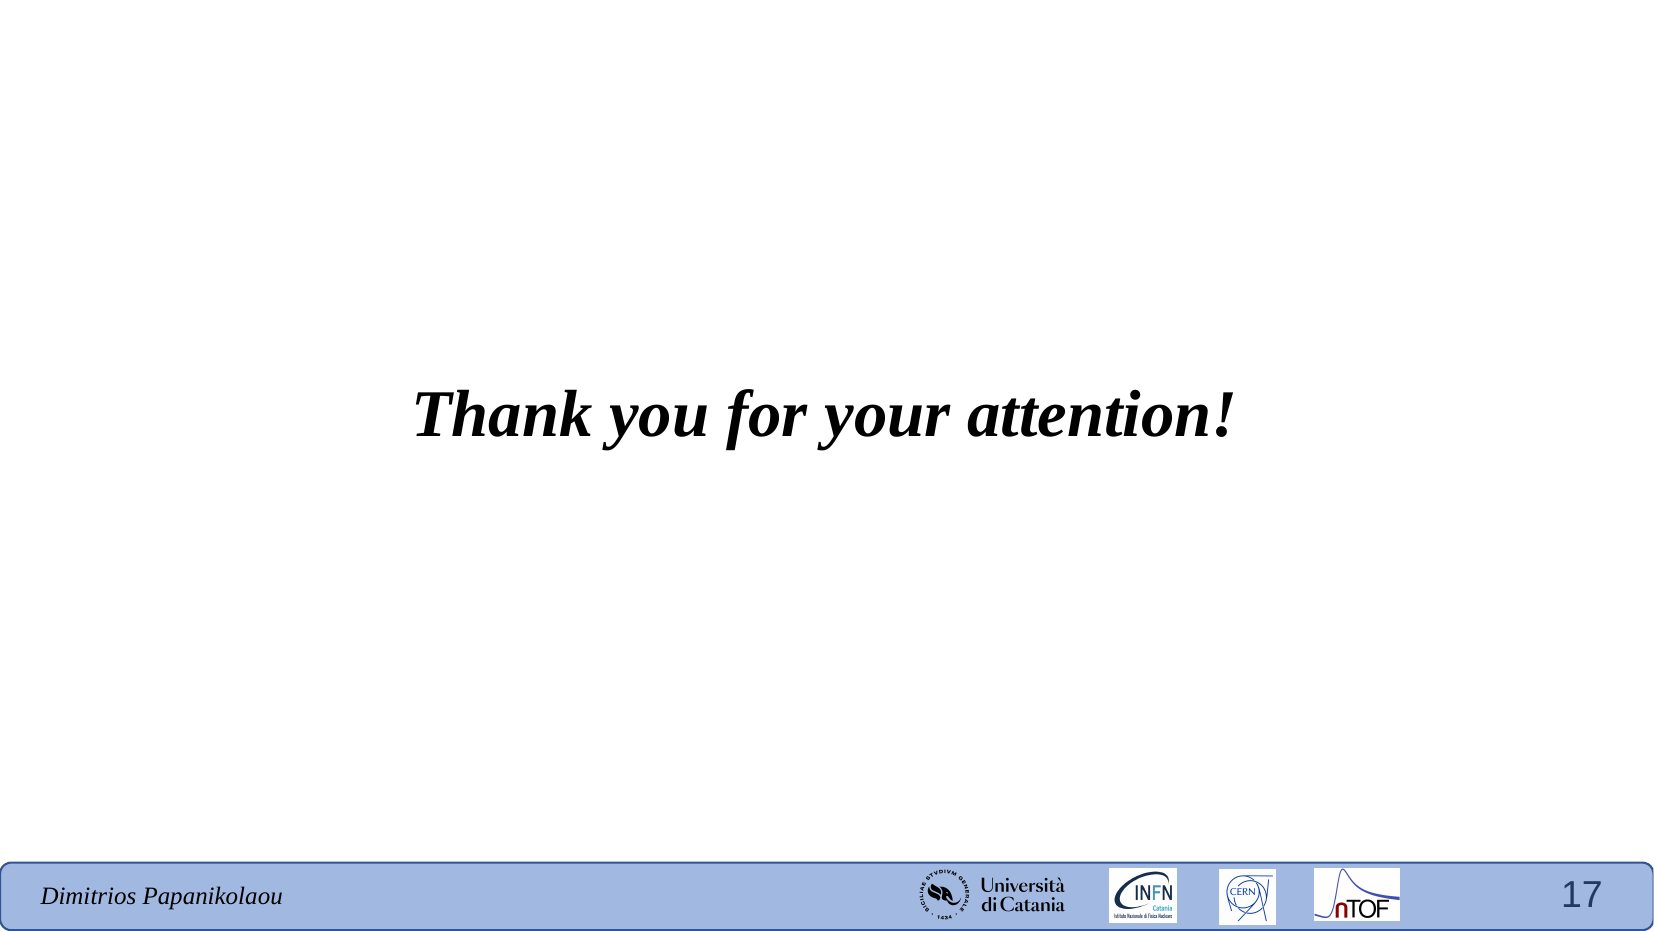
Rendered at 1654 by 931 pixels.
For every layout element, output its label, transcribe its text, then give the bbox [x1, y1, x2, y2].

picture [1219, 869, 1276, 925]
picture [1314, 868, 1400, 922]
text_box Dimitrios Papanikolaou [11, 874, 312, 918]
title Thank you for your attention! [0, 315, 1651, 504]
text_box [0, 862, 898, 931]
picture [1109, 868, 1177, 923]
text_box [1086, 862, 1654, 931]
picture [898, 848, 1086, 931]
